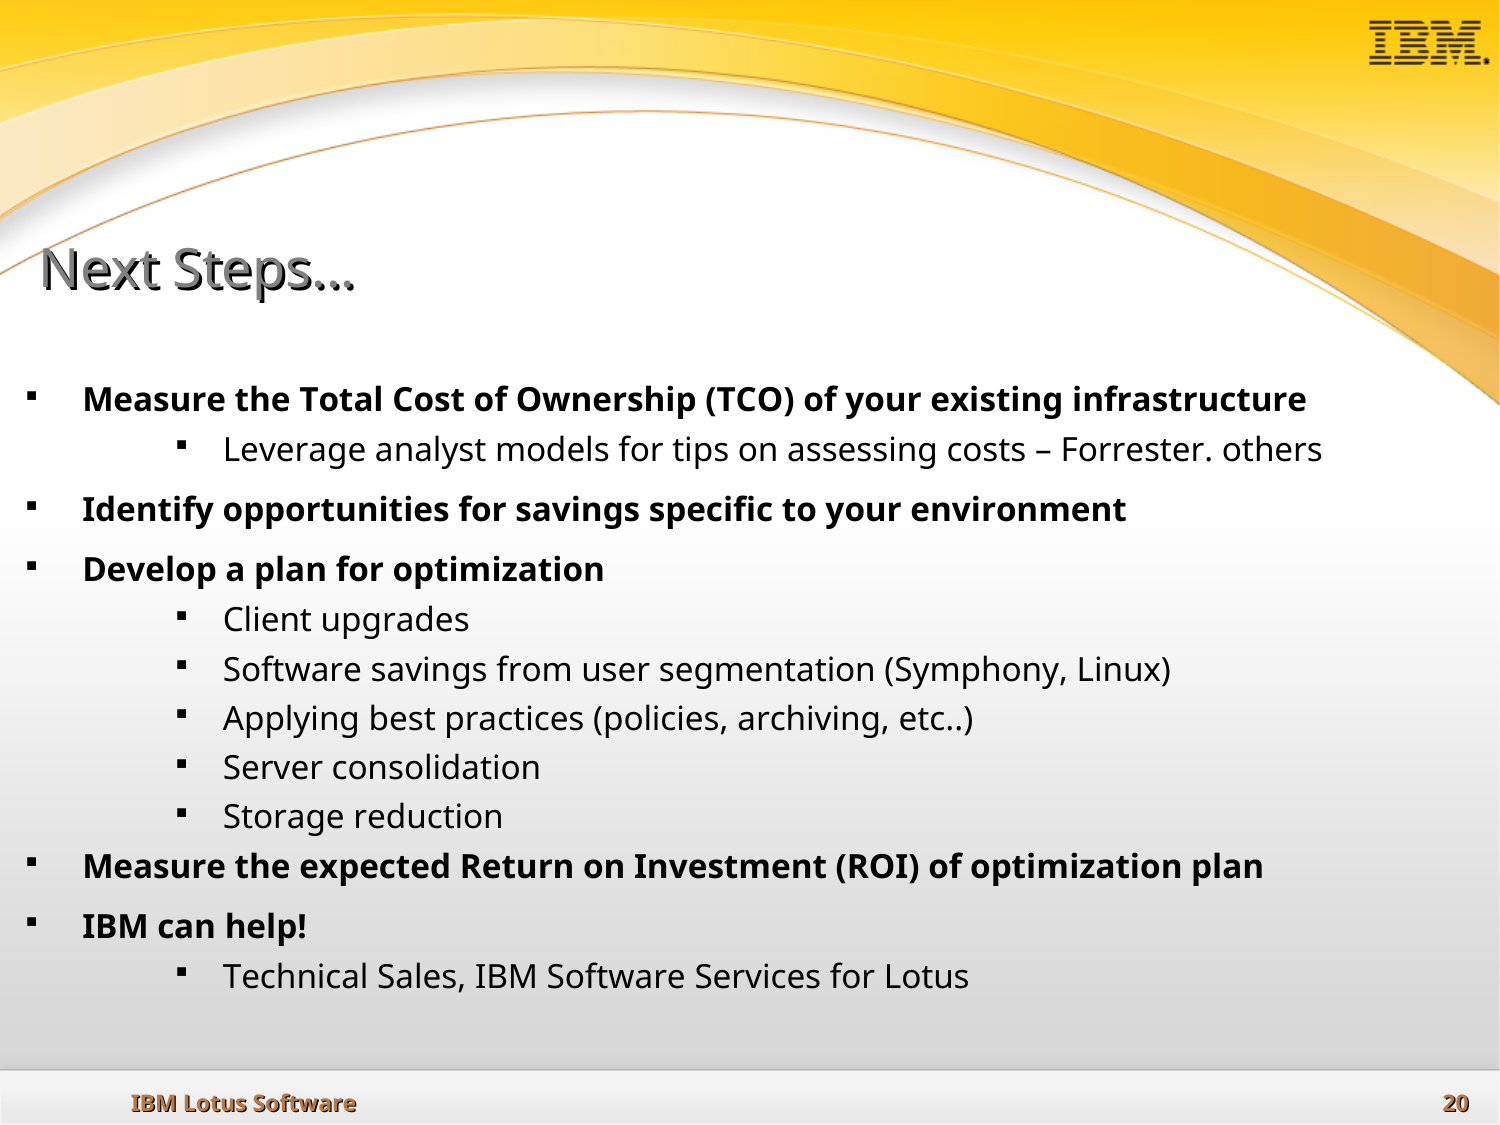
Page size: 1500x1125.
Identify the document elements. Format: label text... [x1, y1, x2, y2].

picture [0, 0, 1500, 1125]
list Measure the Total Cost of Ownership (TCO) of your existing infrastructure Leverage analyst models for tips on assessing costs – Forrester. others Identify opportunities for savings specific to your environment Develop a plan for optimization Client upgrades Software savings from user segmentation (Symphony, Linux) Applying best practices (policies, archiving, etc..) Server consolidation Storage reduction Measure the expected Return on Investment (ROI) of optimization plan IBM can help! Technical Sales, IBM Software Services for Lotus [26, 378, 1451, 1121]
title Next Steps... [23, 224, 1463, 358]
footer IBM Lotus Software [115, 1079, 679, 1125]
